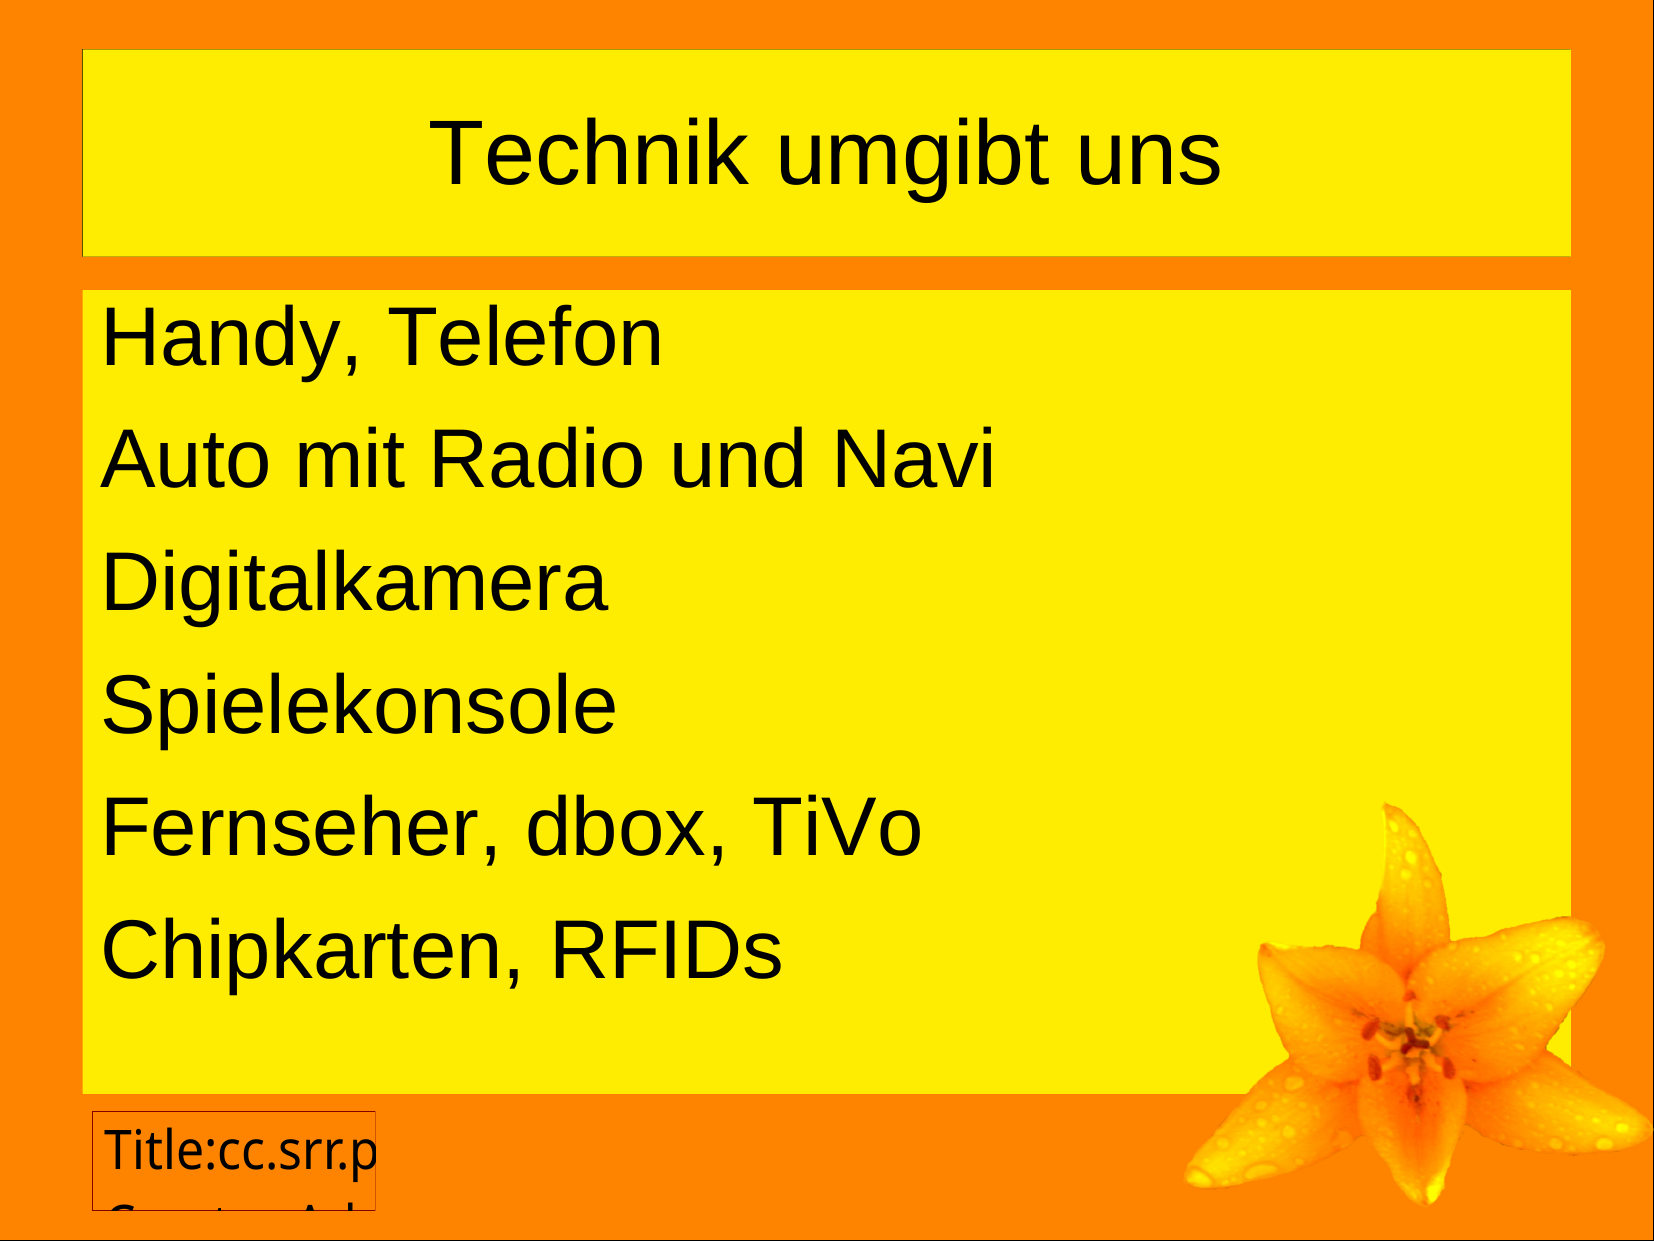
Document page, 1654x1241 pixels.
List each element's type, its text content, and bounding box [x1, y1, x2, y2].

list Handy, Telefon Auto mit Radio und Navi Digitalkamera Spielekonsole Fernseher, dbox, TiVo Chipkarten, RFIDs [82, 290, 1571, 1094]
picture [88, 1108, 376, 1211]
title Technik umgibt uns [82, 49, 1571, 257]
text_box [0, 0, 1654, 1241]
picture [1181, 767, 1654, 1241]
